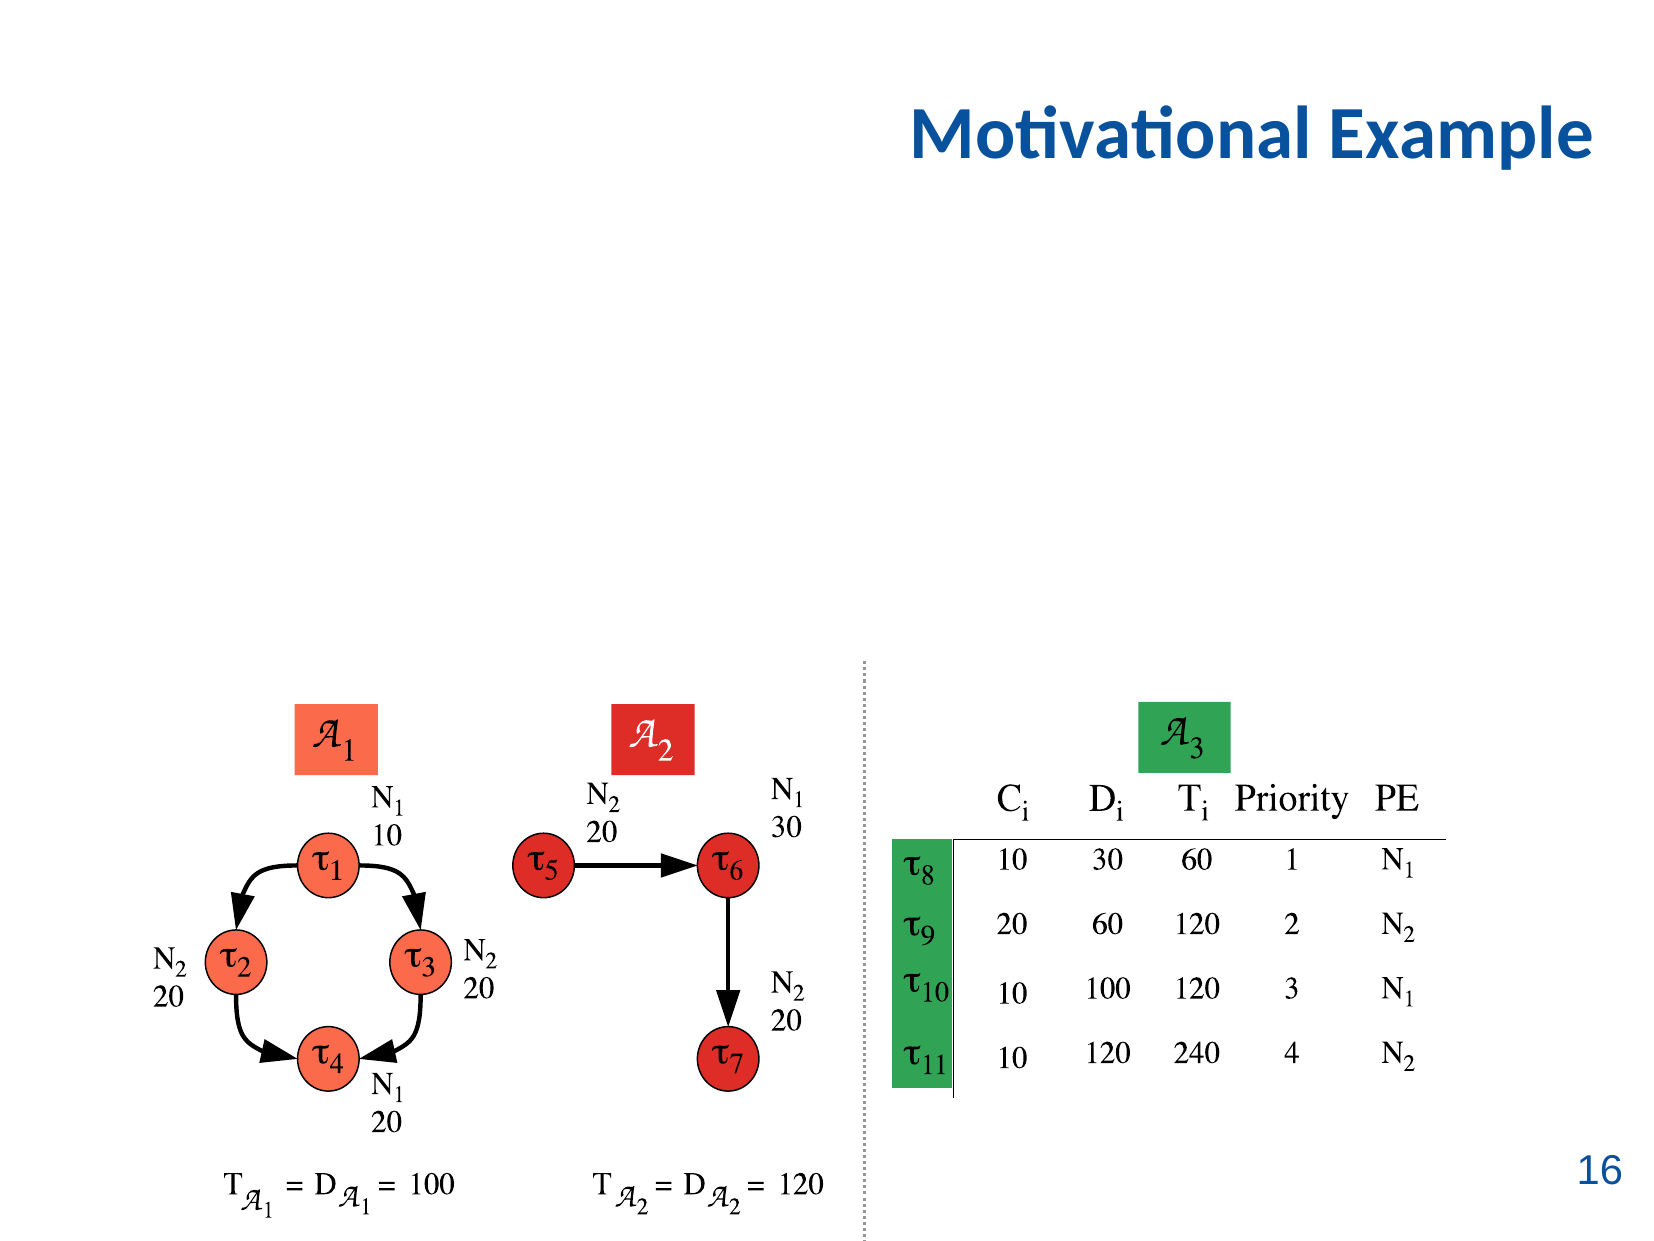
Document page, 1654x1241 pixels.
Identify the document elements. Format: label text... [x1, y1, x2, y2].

text_box [1012, 912, 1027, 935]
text_box [795, 791, 803, 808]
text_box [463, 939, 486, 961]
text_box [387, 1110, 402, 1133]
text_box [1138, 701, 1231, 773]
text_box [1205, 1041, 1220, 1064]
text_box [1108, 912, 1123, 935]
text_box [1088, 1041, 1097, 1064]
text_box [611, 704, 695, 776]
text_box [396, 1086, 403, 1103]
text_box [424, 1172, 455, 1195]
text_box [1406, 990, 1413, 1007]
text_box [389, 929, 452, 995]
text_box [697, 833, 759, 898]
text_box [1406, 861, 1413, 878]
title Motivational Example [0, 0, 1595, 178]
text_box [387, 823, 402, 846]
text_box [1320, 787, 1331, 811]
text_box [1000, 982, 1009, 1004]
text_box [609, 795, 620, 813]
text_box [1092, 912, 1107, 935]
text_box [371, 1110, 386, 1133]
text_box [1381, 1041, 1404, 1064]
text_box [1178, 784, 1201, 811]
text_box [153, 985, 168, 1007]
text_box [1285, 912, 1300, 935]
text_box [1189, 977, 1204, 999]
text_box [223, 1173, 243, 1195]
text_box [1404, 925, 1415, 942]
text_box [297, 1026, 360, 1092]
text_box [1174, 1041, 1204, 1064]
text_box [1235, 784, 1278, 811]
text_box [1000, 848, 1009, 870]
text_box [1000, 1046, 1009, 1069]
text_box [371, 786, 394, 808]
text_box [338, 1185, 360, 1207]
text_box [1201, 806, 1209, 821]
text_box [1285, 977, 1298, 999]
text_box [683, 1173, 705, 1195]
text_box [997, 912, 1012, 935]
text_box [412, 1172, 421, 1195]
text_box [1375, 784, 1396, 811]
text_box [781, 1172, 790, 1195]
text_box [1182, 848, 1212, 870]
text_box [1012, 848, 1027, 870]
text_box [793, 984, 805, 1001]
text_box [294, 704, 378, 776]
text_box [512, 833, 575, 898]
text_box [1093, 848, 1106, 870]
text_box [362, 1198, 370, 1215]
text_box [997, 784, 1021, 812]
text_box [1284, 1041, 1299, 1064]
text_box [1287, 848, 1297, 870]
text_box [787, 815, 802, 838]
text_box [1205, 977, 1220, 999]
text_box [787, 1009, 802, 1031]
text_box [602, 820, 617, 843]
text_box [1108, 848, 1123, 870]
text_box [1012, 1046, 1027, 1069]
text_box [1177, 977, 1187, 999]
text_box [374, 823, 384, 846]
text_box [1279, 792, 1297, 811]
text_box [396, 799, 403, 816]
text_box [793, 1172, 808, 1195]
text_box [587, 820, 602, 843]
text_box [1088, 977, 1097, 999]
text_box [1205, 912, 1220, 935]
text_box [707, 1185, 741, 1215]
text_box [1116, 807, 1123, 821]
text_box [464, 976, 479, 999]
text_box [771, 1009, 786, 1031]
text_box [1100, 977, 1131, 999]
text_box [486, 952, 497, 969]
text_box [697, 1026, 759, 1092]
text_box [1331, 792, 1349, 820]
text_box [892, 839, 952, 1088]
text_box [1298, 792, 1319, 811]
text_box [1022, 807, 1029, 821]
text_box [241, 1189, 263, 1211]
text_box [1177, 912, 1187, 935]
text_box [205, 929, 267, 995]
text_box [593, 1173, 612, 1195]
text_box [1012, 982, 1027, 1004]
text_box [371, 1072, 394, 1095]
text_box [1115, 1041, 1131, 1064]
text_box [1381, 848, 1404, 870]
text_box [1089, 784, 1115, 811]
text_box [169, 985, 184, 1007]
text_box [772, 815, 785, 838]
text_box [479, 976, 494, 999]
text_box [265, 1201, 272, 1218]
text_box [297, 833, 360, 898]
text_box [808, 1172, 824, 1195]
text_box [153, 947, 175, 970]
text_box [615, 1185, 648, 1215]
text_box [1189, 912, 1204, 935]
text_box [314, 1173, 336, 1195]
text_box [771, 971, 793, 994]
text_box [771, 777, 793, 800]
text_box [1100, 1041, 1115, 1064]
text_box [1381, 912, 1404, 935]
text_box [1396, 784, 1419, 811]
text_box [1381, 977, 1404, 999]
text_box [175, 960, 187, 977]
text_box [1404, 1054, 1415, 1071]
text_box [586, 782, 609, 805]
